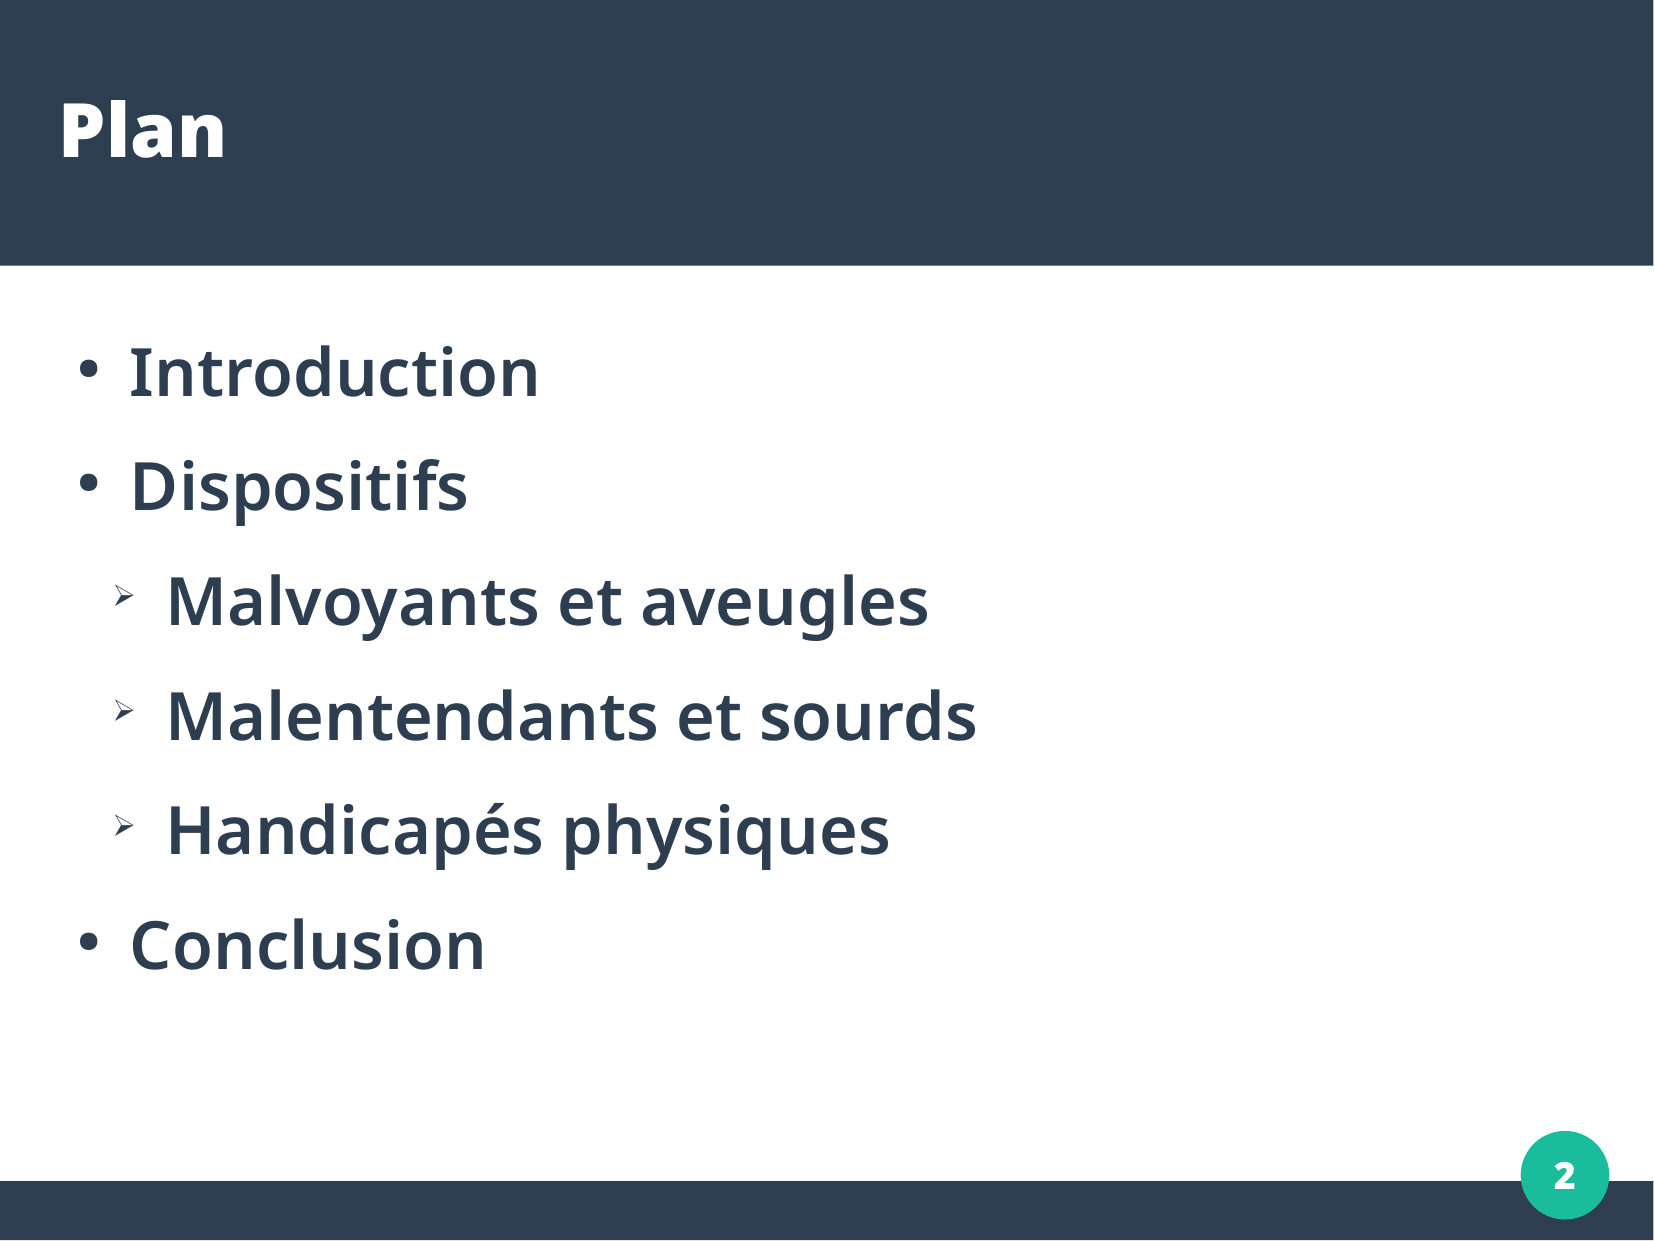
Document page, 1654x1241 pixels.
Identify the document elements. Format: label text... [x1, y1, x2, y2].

list Introduction Dispositifs Malvoyants et aveugles Malentendants et sourds Handicapés physiques Conclusion [59, 324, 1595, 912]
title Plan [59, 49, 1595, 207]
